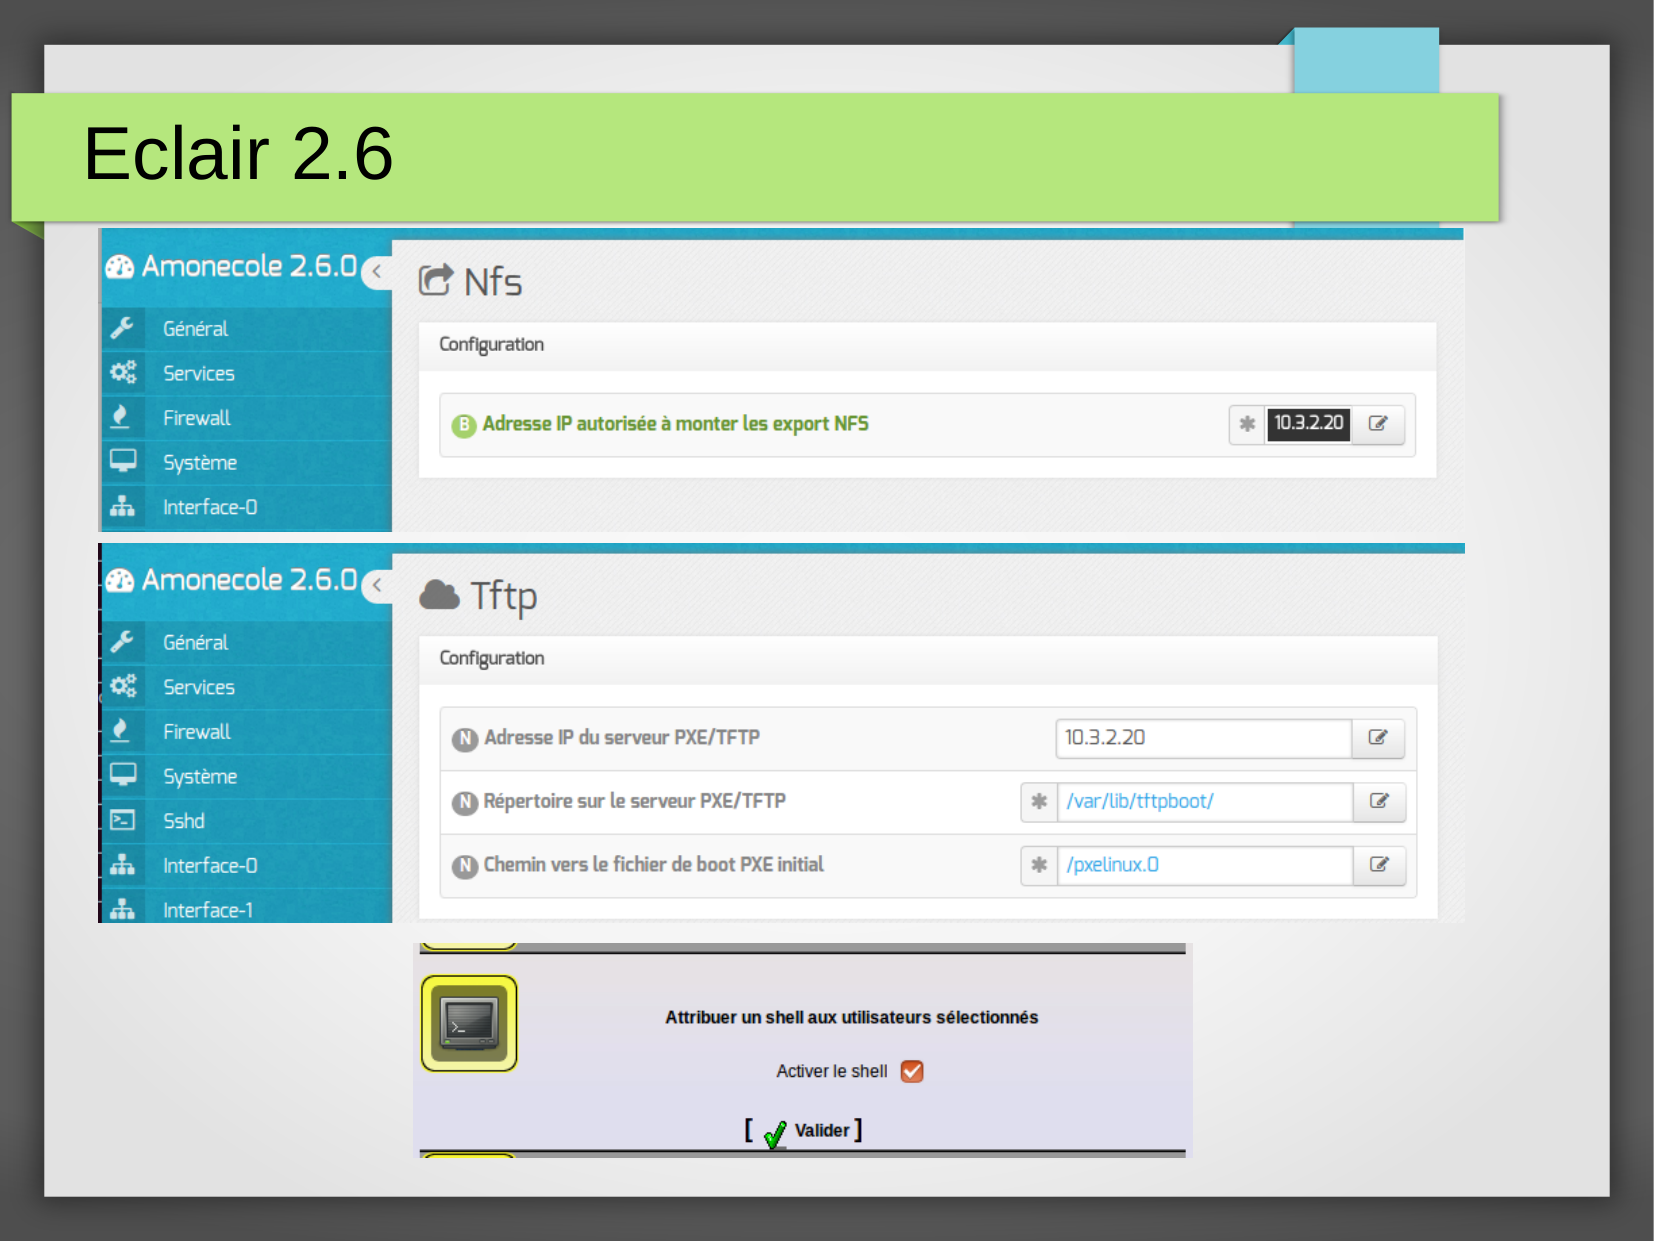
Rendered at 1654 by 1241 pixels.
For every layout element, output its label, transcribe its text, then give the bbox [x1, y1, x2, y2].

text_box [82, 295, 1571, 1015]
picture [0, 0, 1654, 1241]
title Eclair 2.6 [82, 94, 1264, 213]
